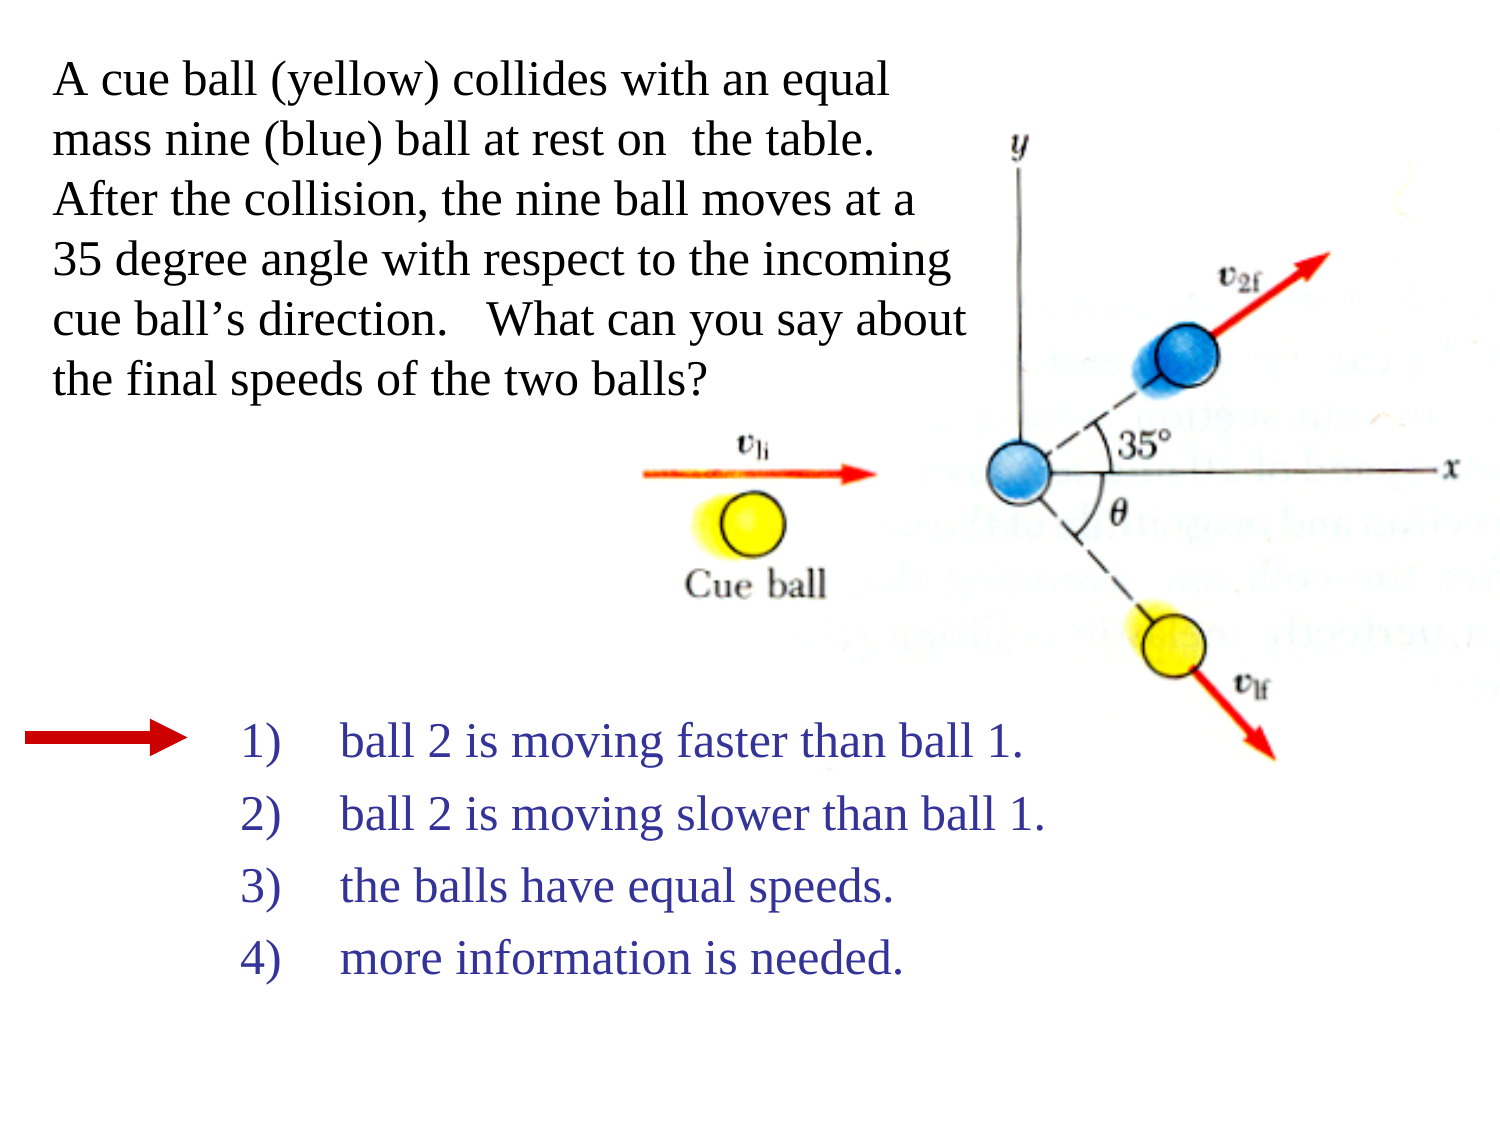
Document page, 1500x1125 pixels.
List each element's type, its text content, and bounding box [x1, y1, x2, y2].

picture [562, 128, 1500, 699]
text_box A cue ball (yellow) collides with an equal mass nine (blue) ball at rest on the table. After the collision, the nine ball moves at a 35 degree angle with respect to the incoming cue ball’s direction. What can you say about the final speeds of the two balls? [37, 37, 988, 413]
list ball 2 is moving faster than ball 1. ball 2 is moving slower than ball 1. the balls have equal speeds. more information is needed. [225, 699, 1500, 1063]
